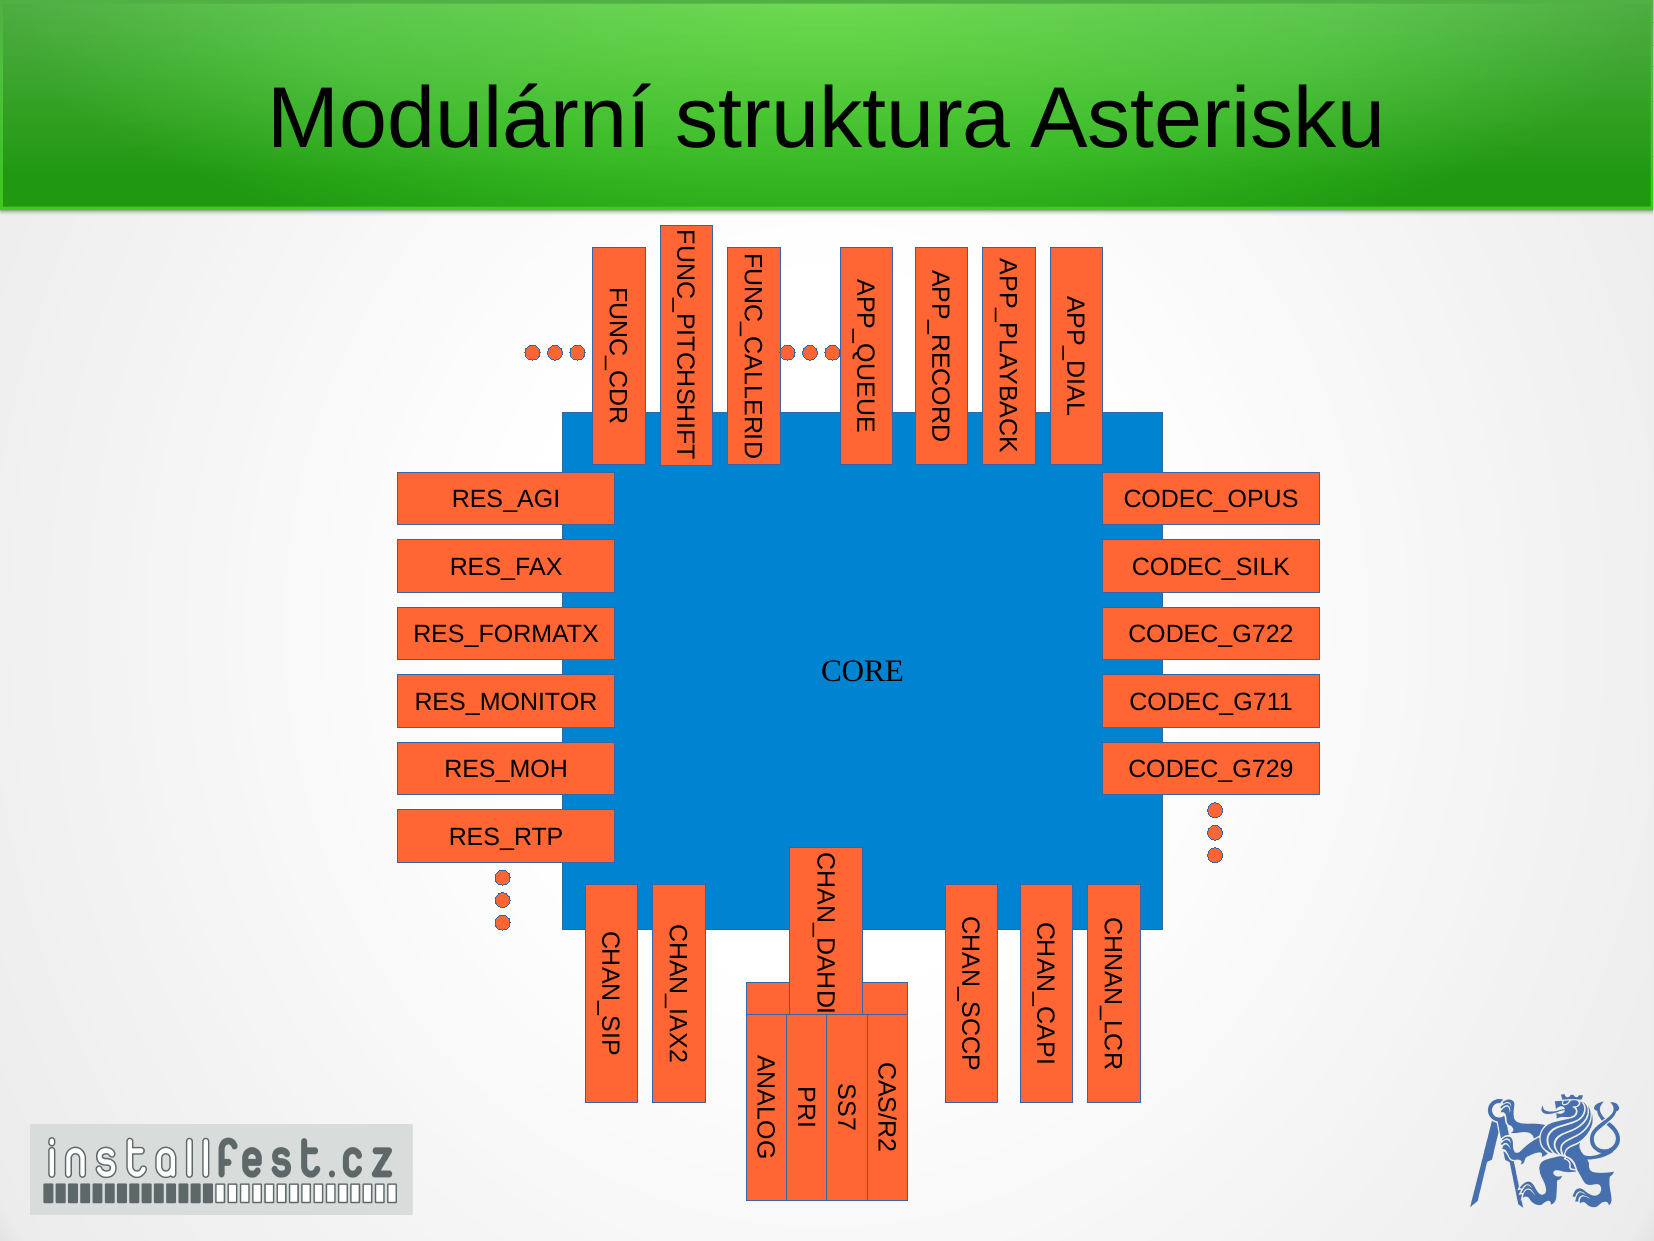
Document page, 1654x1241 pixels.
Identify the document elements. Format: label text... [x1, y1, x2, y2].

text_box RES_MONITOR [397, 674, 615, 728]
text_box FUNC_CALLERID [727, 247, 781, 465]
text_box [1207, 802, 1223, 818]
text_box CHAN_CAPI [1020, 884, 1073, 1103]
text_box [802, 345, 818, 361]
text_box APP_PLAYBACK [982, 247, 1036, 465]
text_box [495, 915, 511, 931]
title Modulární struktura Asterisku [82, 47, 1571, 189]
text_box CODEC_G722 [1102, 607, 1320, 660]
text_box RES_MOH [397, 742, 615, 795]
text_box [1207, 847, 1223, 863]
text_box CODEC_G711 [1102, 674, 1320, 728]
text_box [547, 345, 563, 361]
text_box ANALOG [746, 1014, 787, 1201]
text_box [569, 345, 586, 361]
text_box CORE [562, 412, 1163, 930]
text_box RES_FAX [397, 539, 615, 593]
text_box SS7 [826, 1014, 868, 1201]
text_box CHAN_IAX2 [652, 884, 706, 1103]
text_box [779, 345, 796, 361]
text_box [495, 892, 511, 908]
text_box APP_RECORD [915, 247, 968, 465]
text_box PRI [787, 1014, 826, 1201]
text_box [524, 345, 541, 361]
text_box RES_FORMATX [397, 607, 615, 660]
text_box CODEC_SILK [1102, 539, 1320, 593]
text_box RES_RTP [397, 809, 615, 863]
text_box FUNC_CDR [592, 247, 646, 465]
picture [1470, 1094, 1620, 1208]
text_box CHAN_SCCP [945, 884, 998, 1103]
text_box CODEC_G729 [1102, 742, 1320, 795]
text_box RES_AGI [397, 472, 615, 525]
text_box APP_DIAL [1050, 247, 1103, 465]
text_box [863, 982, 908, 1014]
text_box CHAN_DAHDI [789, 847, 863, 1014]
text_box CHAN_SIP [585, 884, 638, 1103]
text_box CAS/R2 [868, 1014, 908, 1201]
text_box [1207, 825, 1223, 841]
picture [30, 1124, 413, 1215]
text_box APP_QUEUE [840, 247, 893, 465]
text_box [746, 982, 789, 1014]
text_box FUNC_PITCHSHIFT [660, 225, 713, 466]
text_box CHNAN_LCR [1087, 884, 1141, 1103]
text_box CODEC_OPUS [1102, 472, 1320, 525]
text_box [495, 870, 511, 886]
text_box [824, 345, 841, 361]
